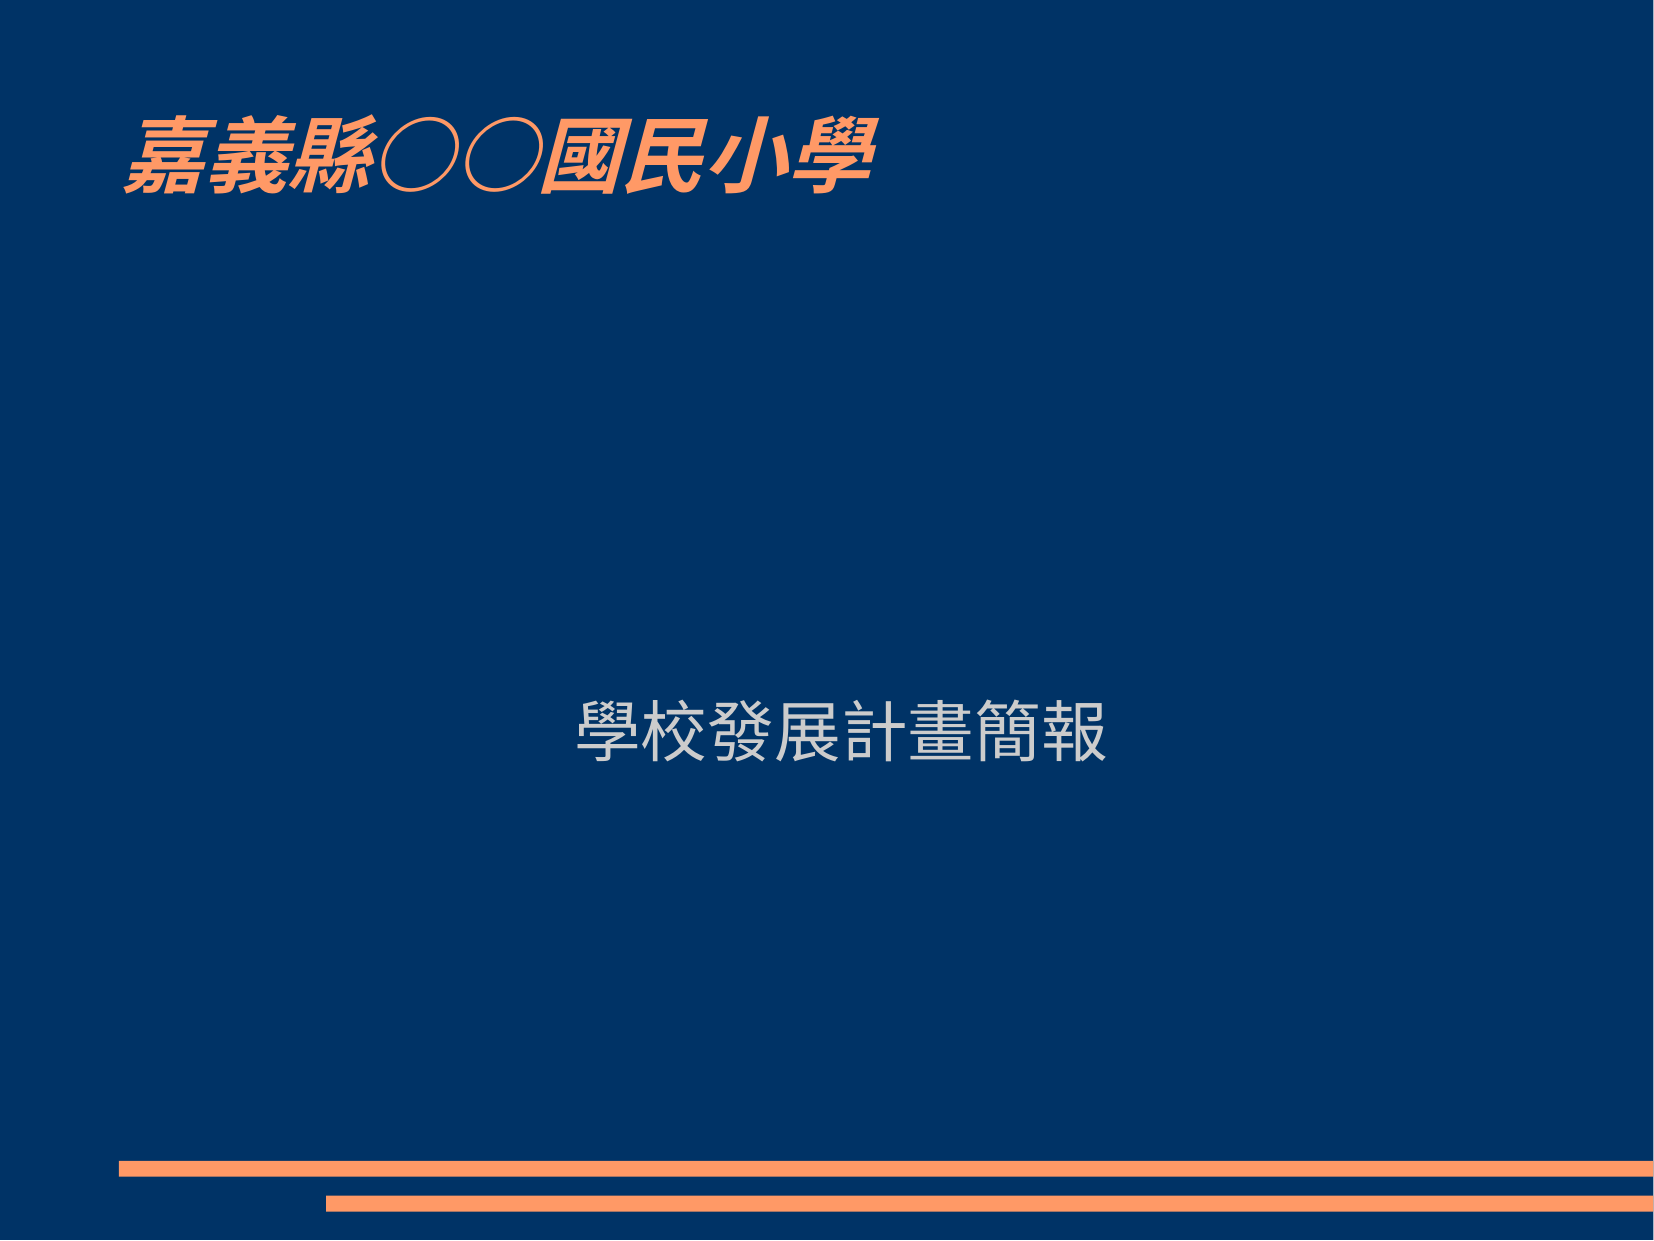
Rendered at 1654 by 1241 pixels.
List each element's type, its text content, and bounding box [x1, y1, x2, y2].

title 嘉義縣○○國民小學 [121, 46, 1534, 254]
subtitle 學校發展計畫簡報 [121, 322, 1561, 1132]
